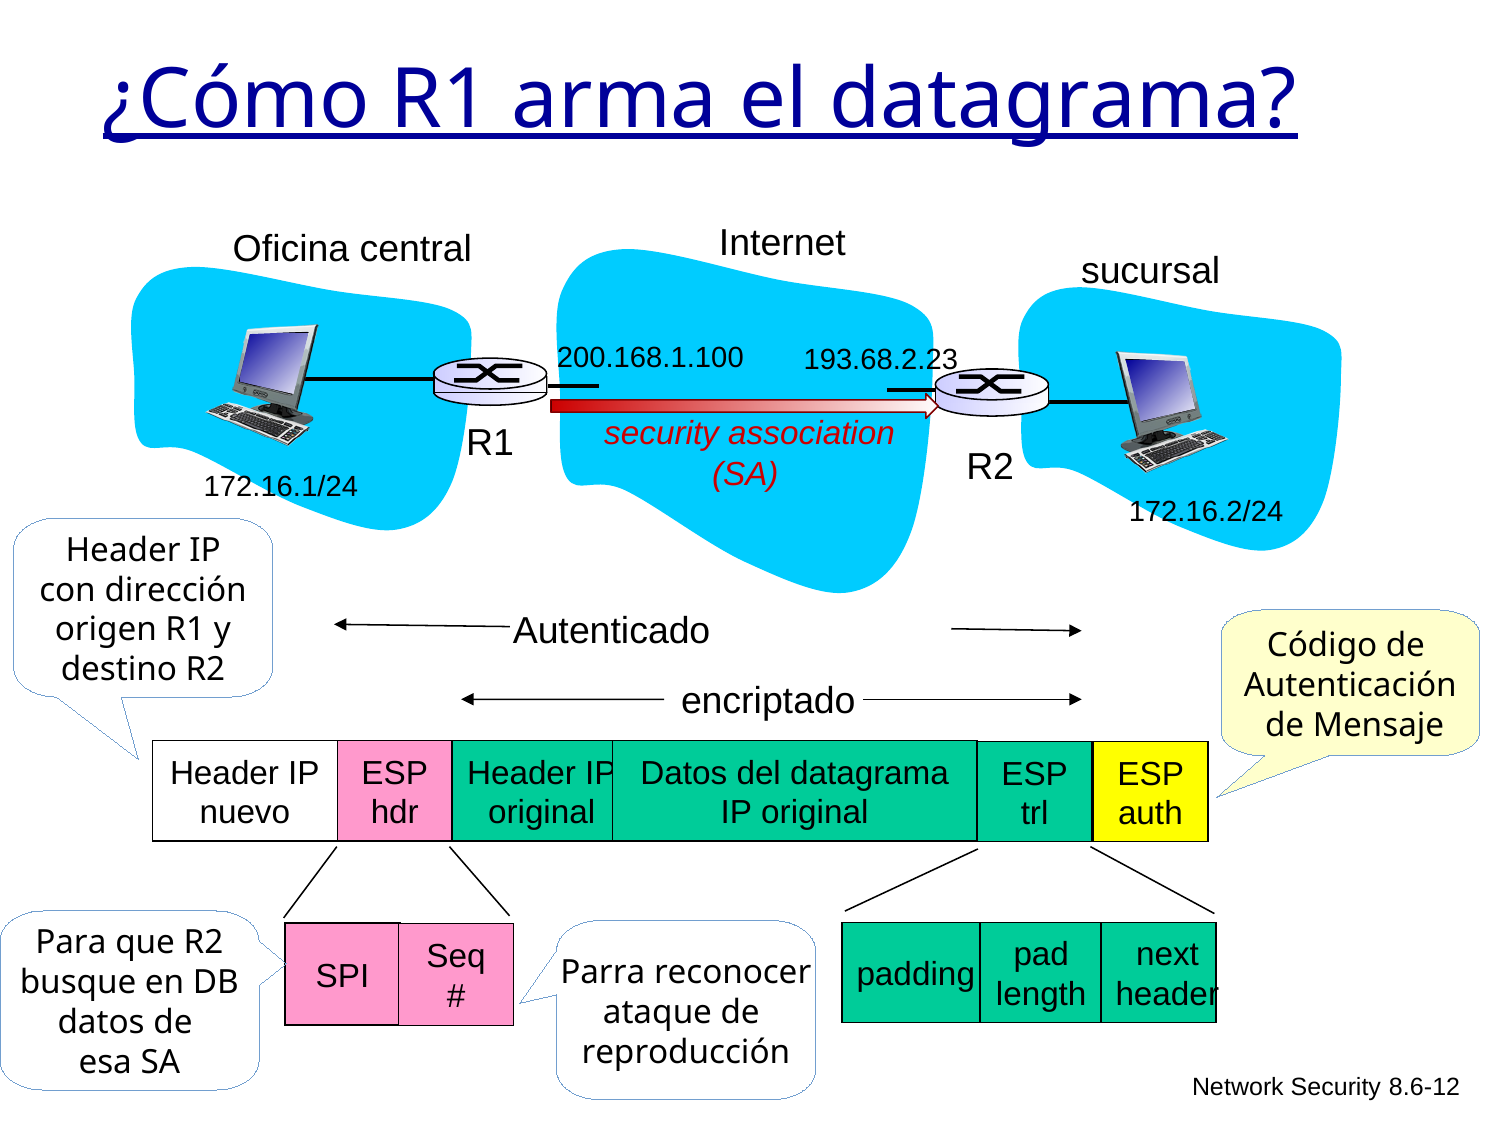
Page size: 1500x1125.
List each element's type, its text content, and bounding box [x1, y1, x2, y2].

text_box ESP hdr [337, 740, 452, 841]
text_box Para que R2 busque en DB datos de esa SA [0, 910, 287, 1091]
text_box ESP auth [1093, 741, 1208, 842]
text_box [131, 266, 547, 531]
text_box Autenticado [498, 598, 726, 659]
text_box next header [1100, 922, 1217, 1023]
text_box ESP trl [977, 741, 1093, 842]
text_box 172.16.1/24 [188, 459, 374, 511]
text_box 172.16.2/24 [1114, 484, 1299, 536]
picture [1112, 352, 1226, 472]
text_box Oficina central [218, 216, 487, 277]
text_box padding [841, 922, 980, 1023]
text_box Network Security [762, 1062, 1397, 1114]
text_box security association (SA) [589, 408, 964, 500]
text_box Seq # [398, 923, 514, 1026]
text_box R2 [951, 434, 1029, 496]
text_box R1 [451, 409, 529, 471]
text_box encriptado [666, 668, 871, 730]
text_box [238, 331, 309, 395]
text_box 200.168.1.100 [542, 330, 760, 381]
picture [208, 325, 322, 445]
text_box Header IP nuevo [152, 740, 337, 841]
title ¿Cómo R1 arma el datagrama? [87, 0, 1432, 188]
text_box pad length [980, 922, 1100, 1023]
text_box Header IP con dirección origen R1 y destino R2 [13, 518, 273, 760]
text_box [550, 249, 1342, 551]
text_box Datos del datagrama IP original [612, 740, 978, 841]
text_box Parra reconocer ataque de reproducción [519, 920, 816, 1100]
text_box sucursal [1066, 238, 1236, 300]
text_box SPI [285, 923, 398, 1026]
text_box 193.68.2.23 [788, 332, 974, 383]
text_box Header IP original [452, 740, 612, 841]
text_box Código de Autenticación de Mensaje [1216, 609, 1480, 798]
text_box Internet [704, 210, 861, 271]
picture [178, 449, 197, 455]
text_box [642, 500, 920, 594]
